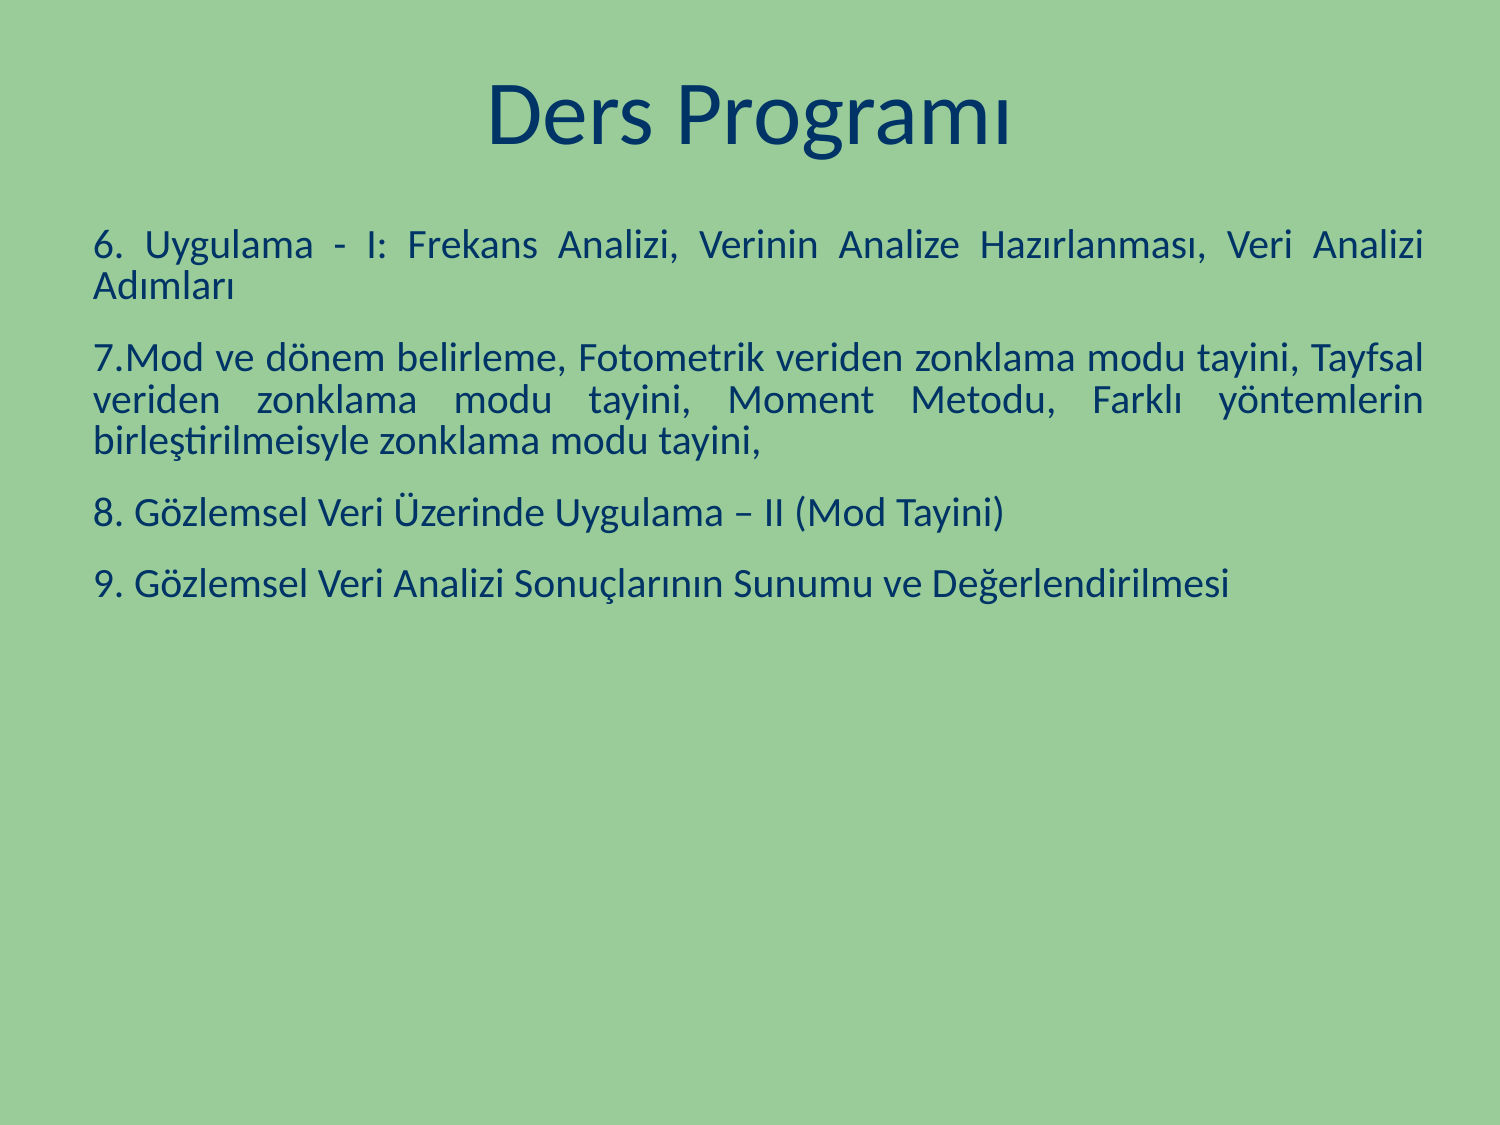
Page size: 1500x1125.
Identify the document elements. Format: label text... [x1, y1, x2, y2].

list Uygulama - I: Frekans Analizi, Verinin Analize Hazırlanması, Veri Analizi Adımları Mod ve dönem belirleme, Fotometrik veriden zonklama modu tayini, Tayfsal veriden zonklama modu tayini, Moment Metodu, Farklı yöntemlerin birleştirilmeisyle zonklama modu tayini, Gözlemsel Veri Üzerinde Uygulama – II (Mod Tayini) Gözlemsel Veri Analizi Sonuçlarının Sunumu ve Değerlendirilmesi [75, 227, 1425, 704]
title Ders Programı [75, 45, 1425, 227]
